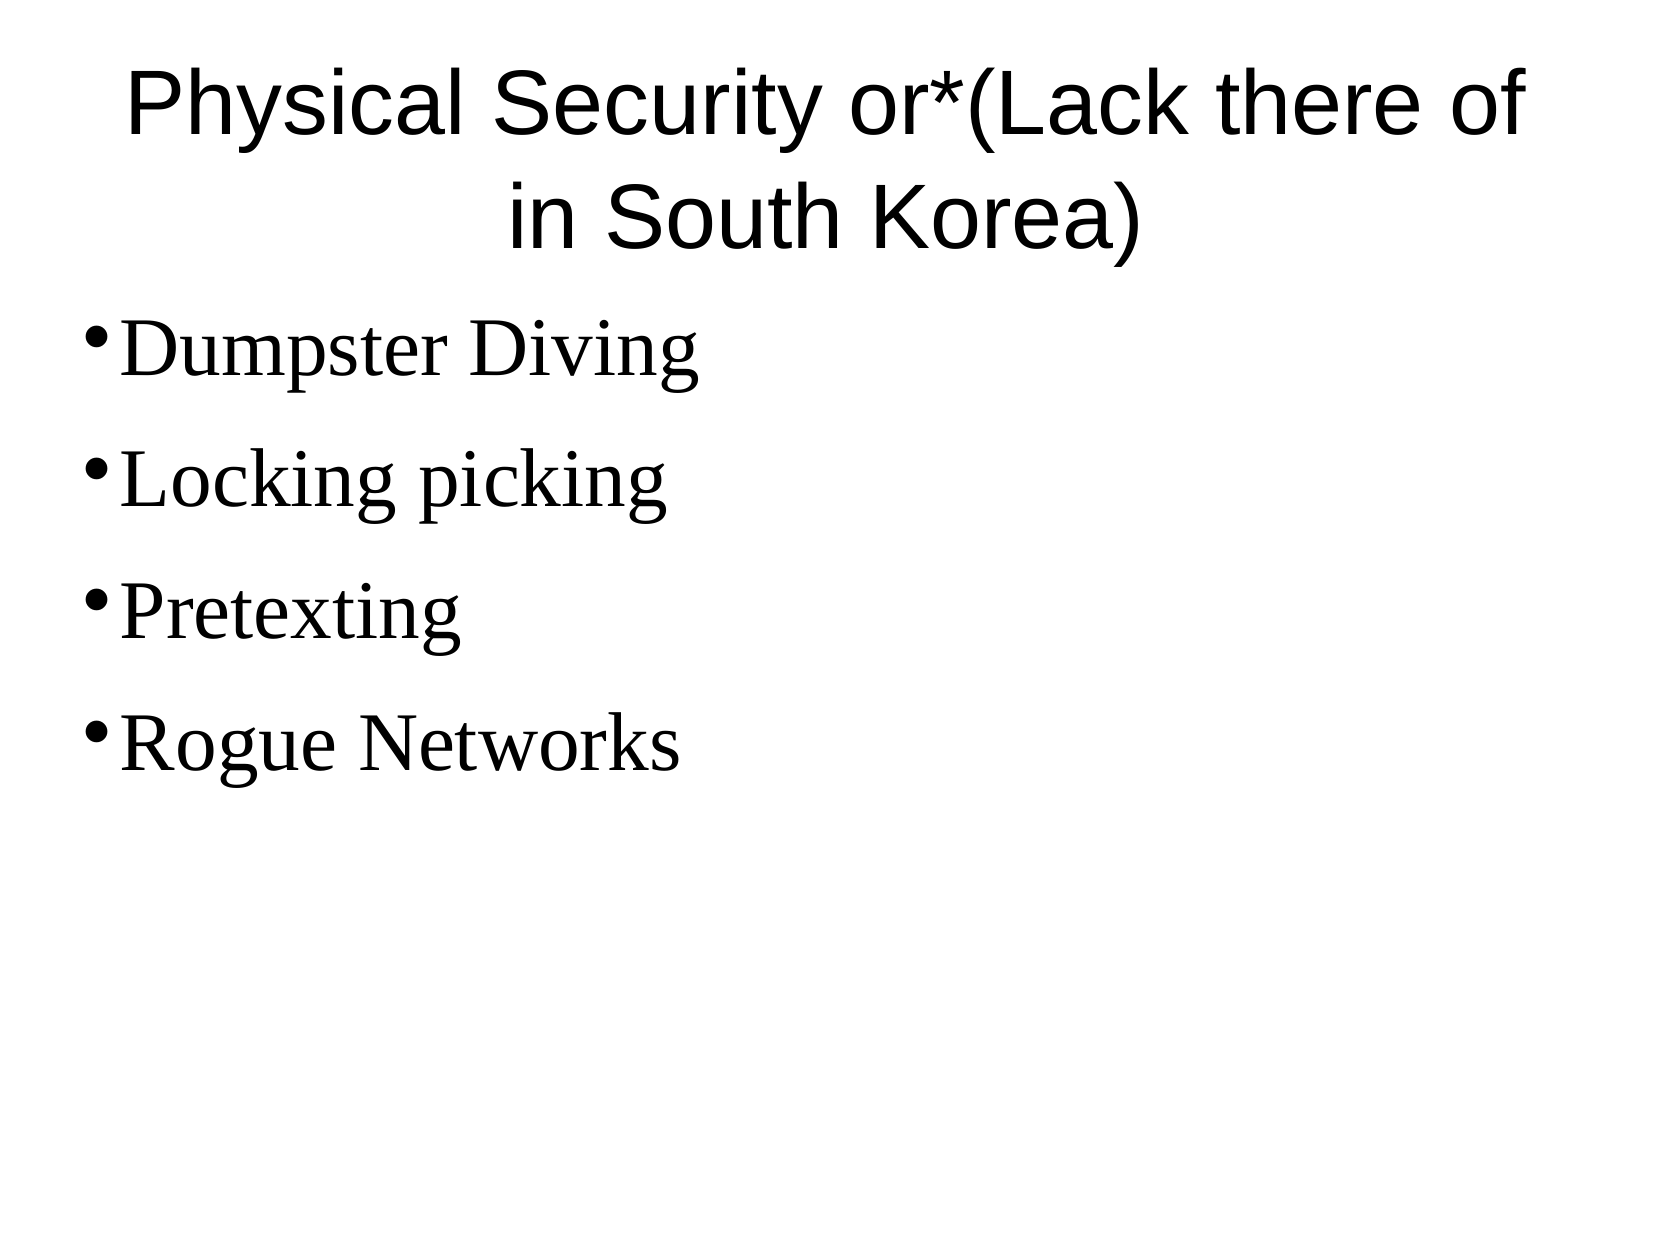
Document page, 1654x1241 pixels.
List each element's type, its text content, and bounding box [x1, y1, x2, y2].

text_box Dumpster Diving Locking picking Pretexting Rogue Networks [82, 290, 1571, 1095]
text_box Physical Security or*(Lack there of in South Korea)‏ [82, 38, 1571, 268]
